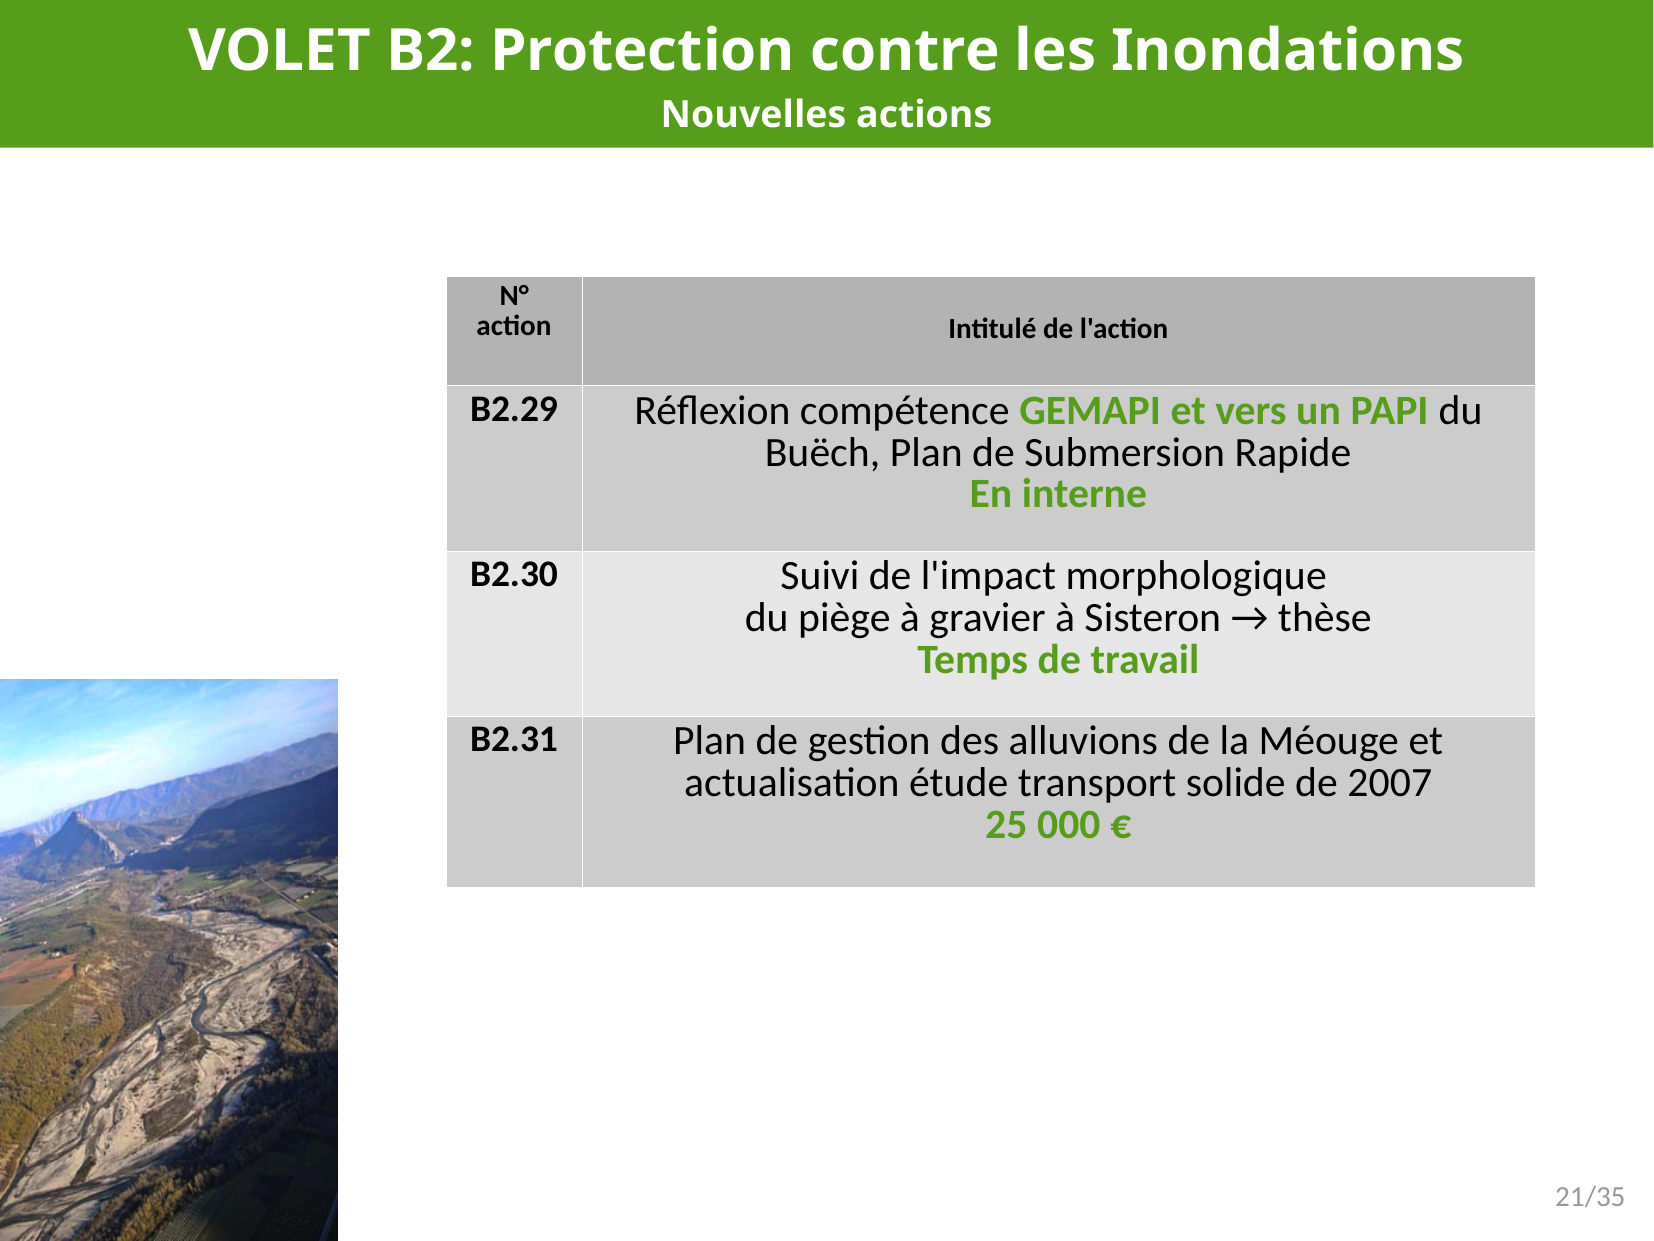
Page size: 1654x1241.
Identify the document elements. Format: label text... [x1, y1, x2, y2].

picture [0, 679, 338, 1241]
table_cell Plan de gestion des alluvions de la Méouge et actualisation étude transport solide de 2007 25 000 € [583, 717, 1535, 887]
text_box VOLET B2: Protection contre les Inondations Nouvelles actions [0, 0, 1654, 148]
table_header N° action [447, 277, 582, 385]
table_cell Réflexion compétence GEMAPI et vers un PAPI du Buëch, Plan de Submersion Rapide En interne [583, 386, 1535, 551]
table_cell B2.29 [447, 386, 582, 551]
table_cell B2.30 [447, 552, 582, 716]
table_cell B2.31 [447, 717, 582, 887]
table_cell Suivi de l'impact morphologique du piège à gravier à Sisteron → thèse Temps de travail [583, 552, 1535, 716]
table_header Intitulé de l'action [583, 277, 1535, 385]
